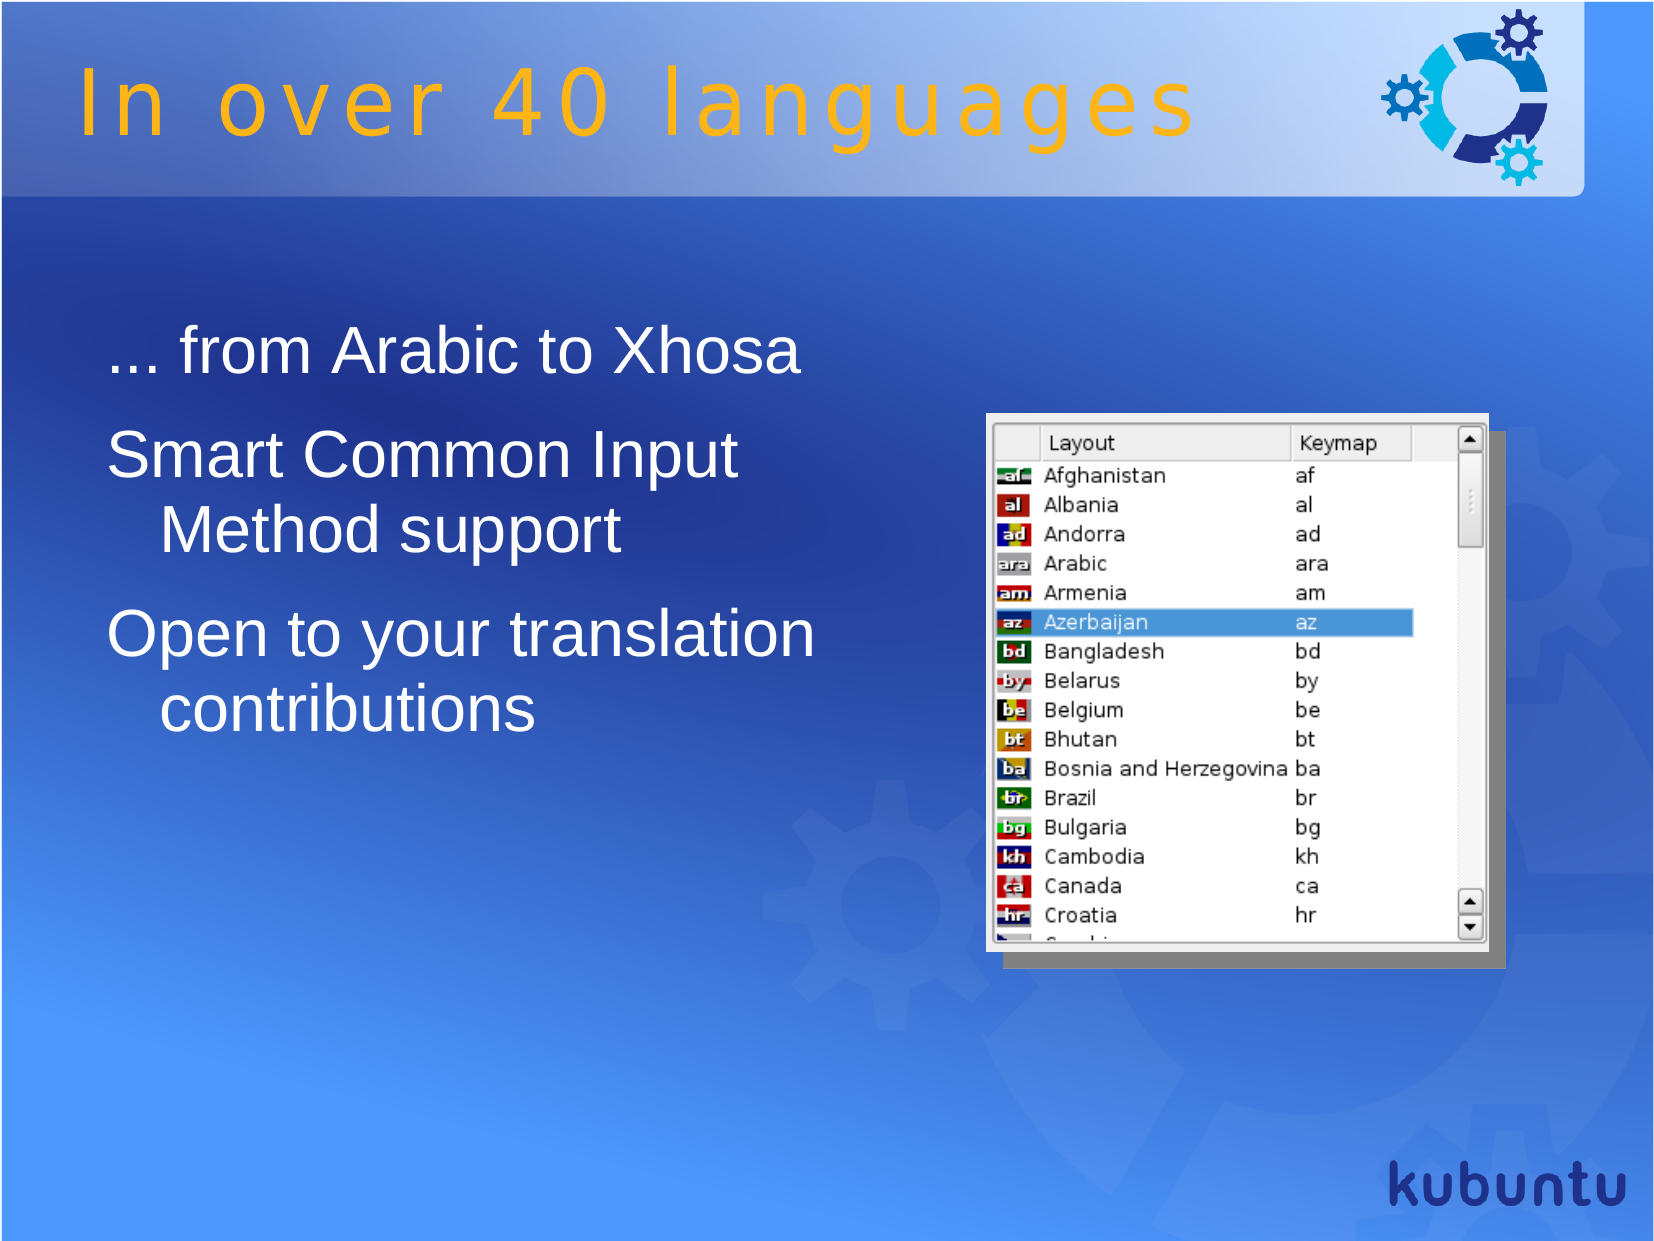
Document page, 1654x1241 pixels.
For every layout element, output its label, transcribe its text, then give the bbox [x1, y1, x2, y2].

picture [0, 0, 1654, 1241]
list ... from Arabic to Xhosa Smart Common Input Method support Open to your translation contributions [88, 312, 916, 869]
title In over 40 languages [76, 0, 1300, 207]
